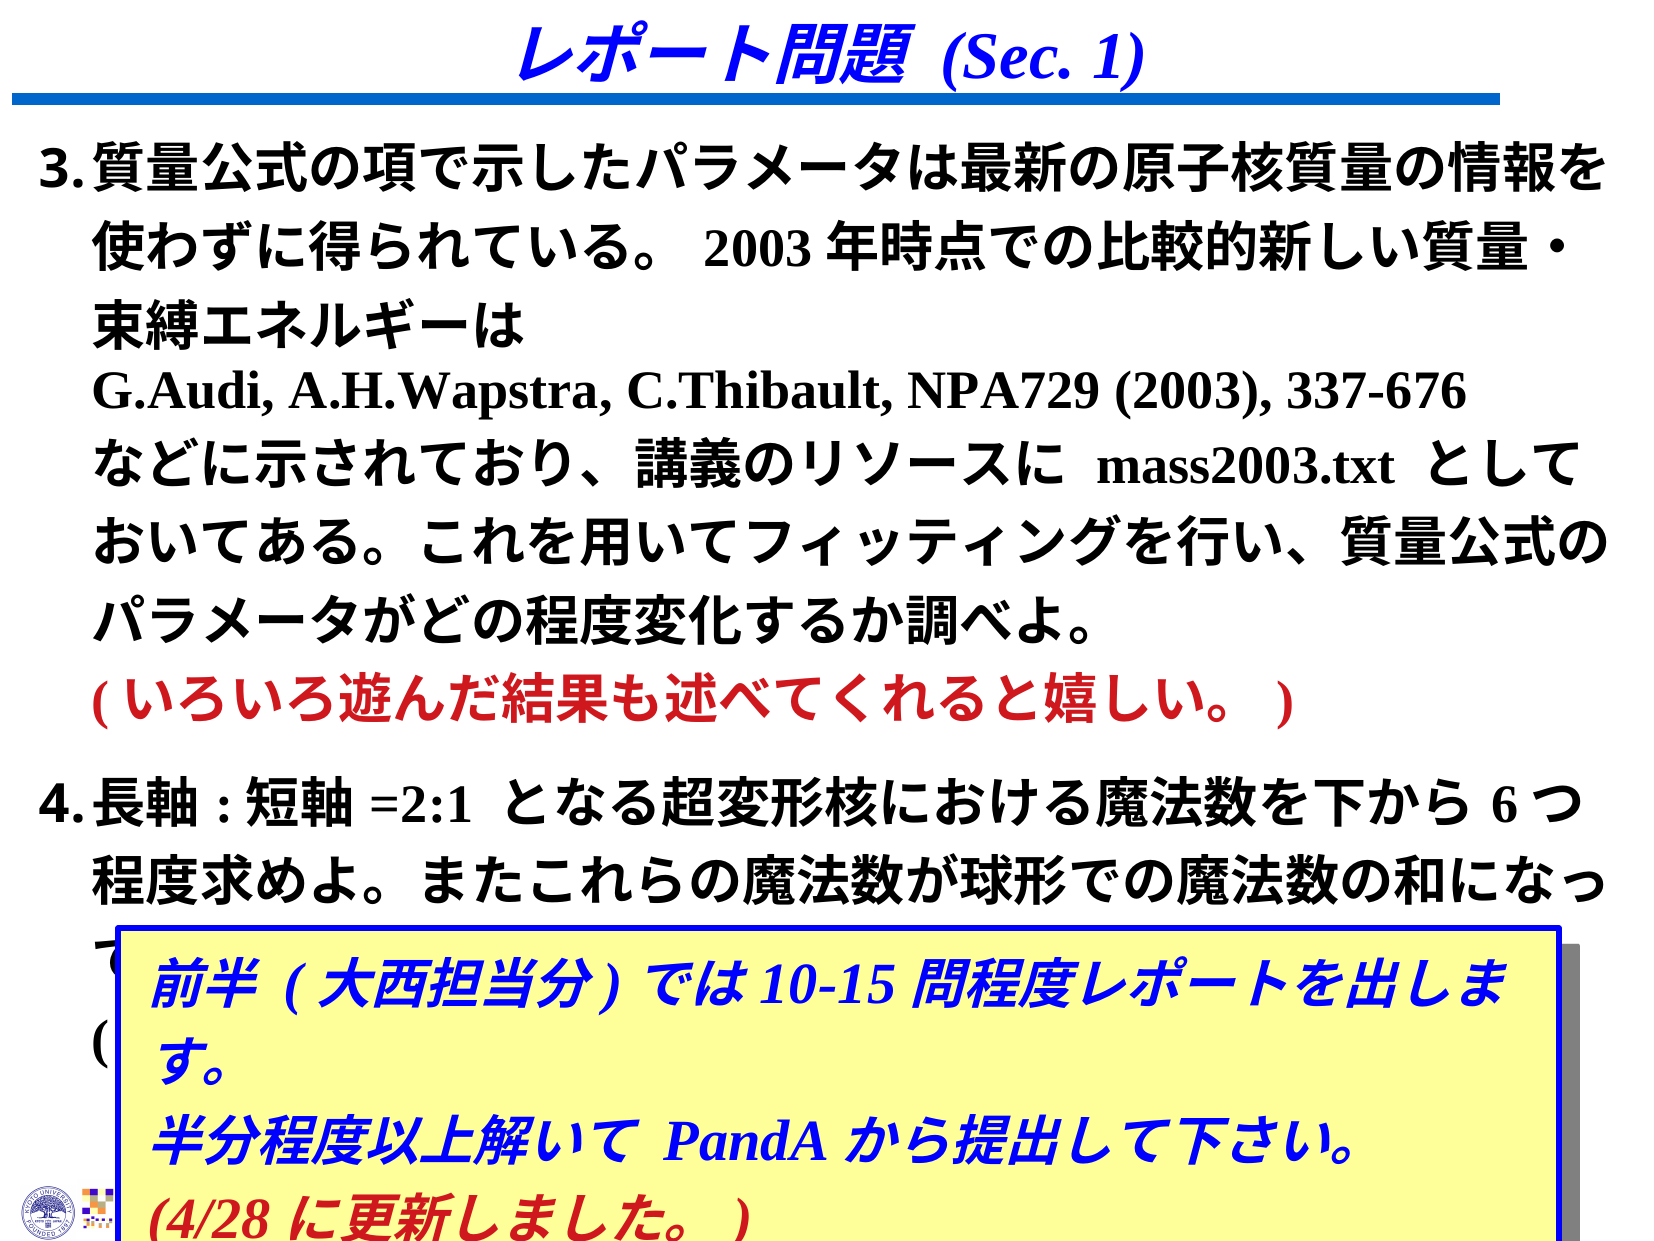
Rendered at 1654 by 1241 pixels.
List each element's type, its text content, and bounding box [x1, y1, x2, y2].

picture [20, 1185, 76, 1241]
title レポート問題 (Sec. 1) [0, 0, 1654, 99]
text_box 前半 (大西担当分)では10-15問程度レポートを出します。 半分程度以上解いて PandAから提出して下さい。 (4/28に更新しました。) [118, 928, 1560, 1146]
list 質量公式の項で示したパラメータは最新の原子核質量の情報を使わずに得られている。2003年時点での比較的新しい質量・束縛エネルギーは G.Audi, A.H.Wapstra, C.Thibault, NPA729 (2003), 337-676 などに示されており、講義のリソースに mass2003.txt としておいてある。これを用いてフィッティングを行い、質量公式のパラメータがどの程度変化するか調べよ。 (いろいろ遊んだ結果も述べてくれると嬉しい。) 長軸:短軸=2:1 となる超変形核における魔法数を下から6つ程度求めよ。またこれらの魔法数が球形での魔法数の和になっていることを確かめよ。 (これは何を意味するか、想像してみてください。) [20, 124, 1621, 1146]
picture [77, 1179, 115, 1232]
